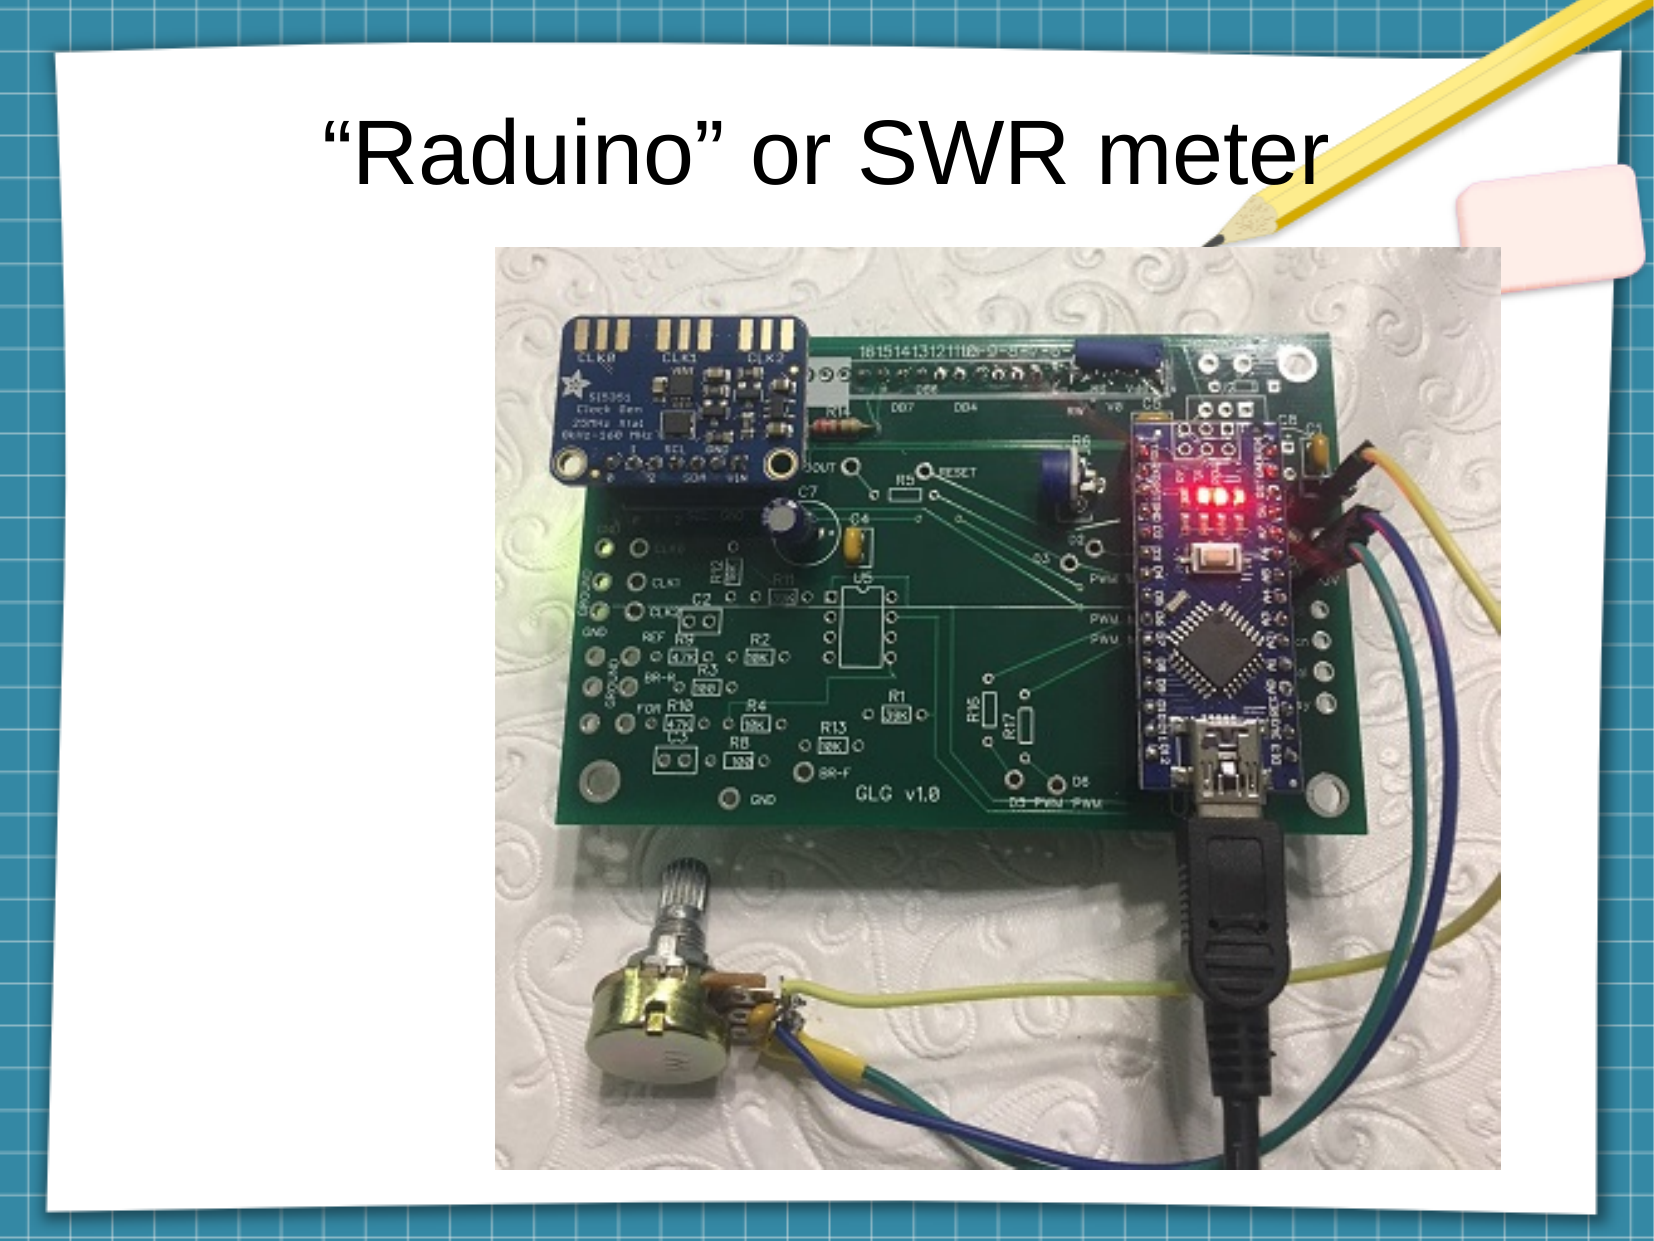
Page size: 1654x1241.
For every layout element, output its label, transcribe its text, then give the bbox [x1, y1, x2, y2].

title “Raduino” or SWR meter [82, 49, 1571, 257]
picture [0, 0, 1654, 1241]
